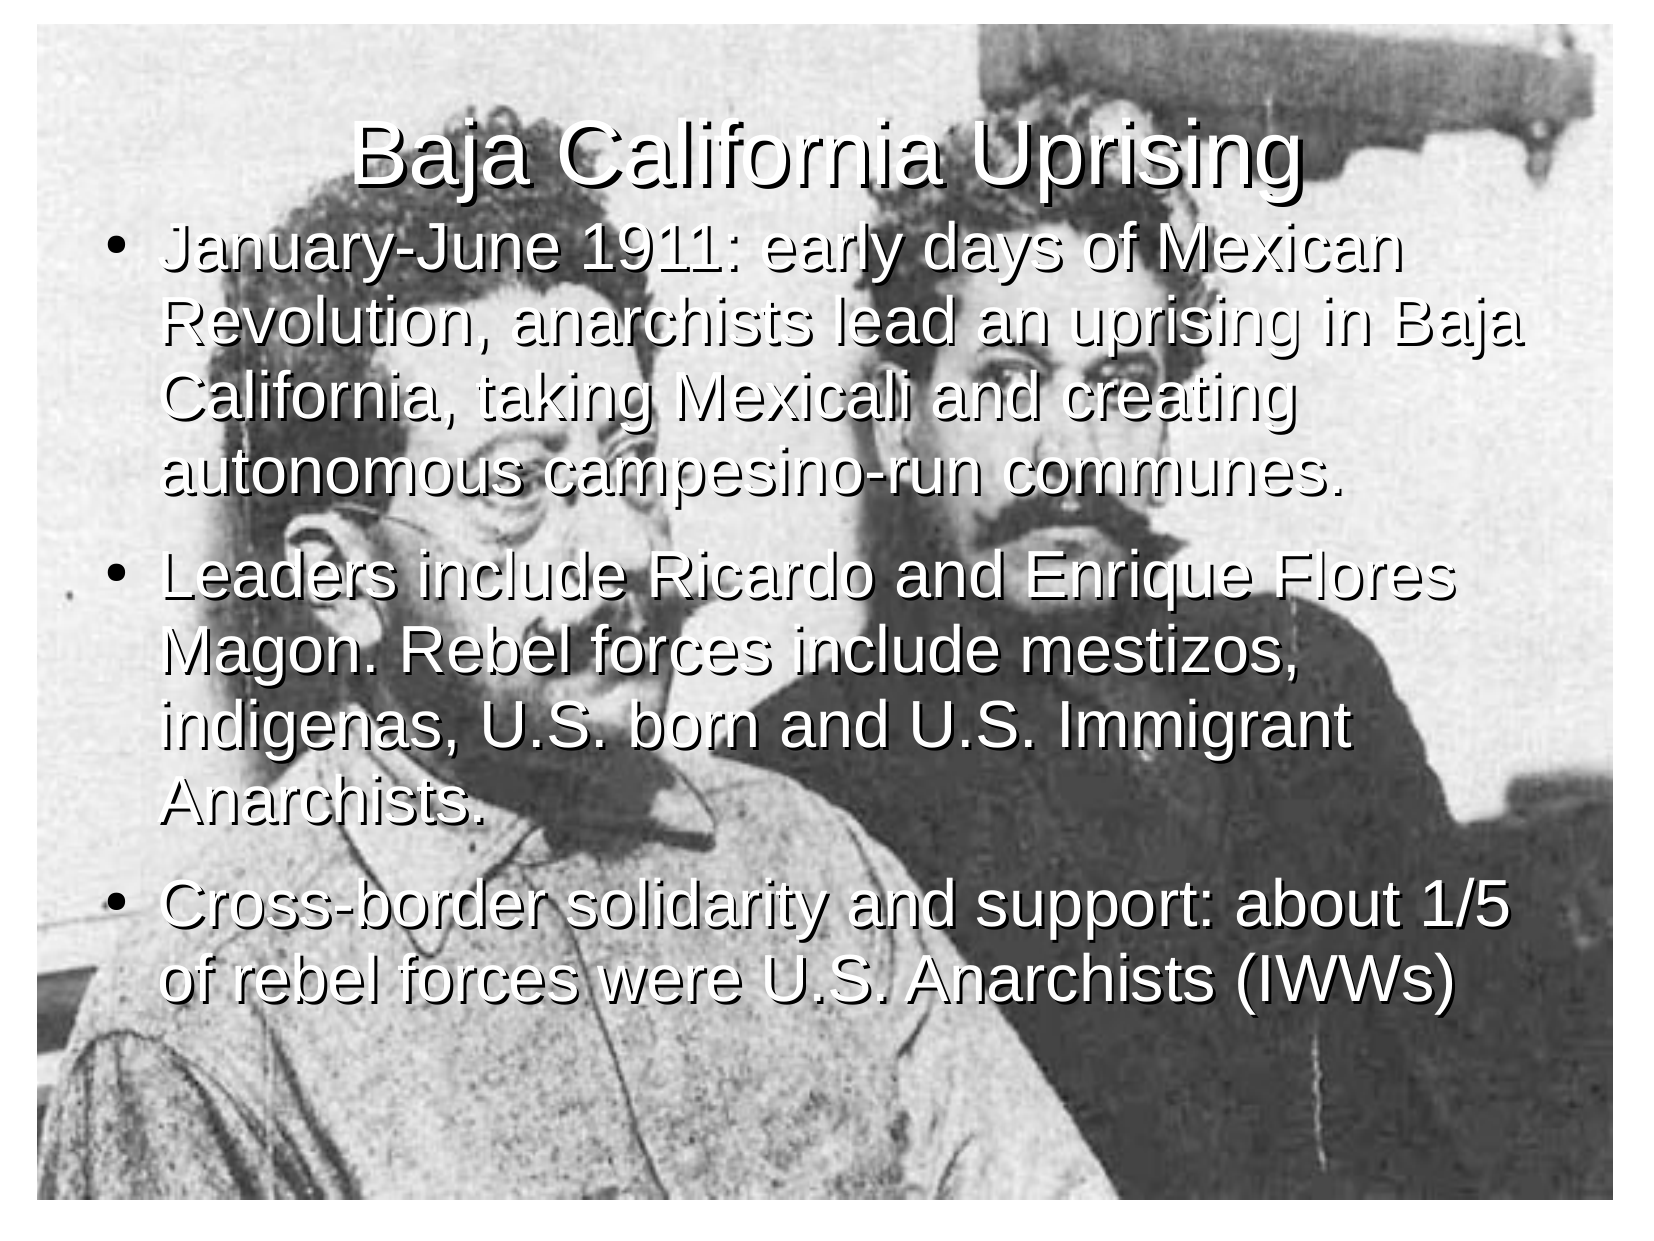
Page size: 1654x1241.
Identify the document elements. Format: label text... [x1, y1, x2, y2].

list January-June 1911: early days of Mexican Revolution, anarchists lead an uprising in Baja California, taking Mexicali and creating autonomous campesino-run communes. Leaders include Ricardo and Enrique Flores Magon. Rebel forces include mestizos, indigenas, U.S. born and U.S. Immigrant Anarchists. Cross-border solidarity and support: about 1/5 of rebel forces were U.S. Anarchists (IWWs) [86, 208, 1576, 1013]
picture [37, 24, 1613, 1201]
title Baja California Uprising [82, 56, 1571, 250]
